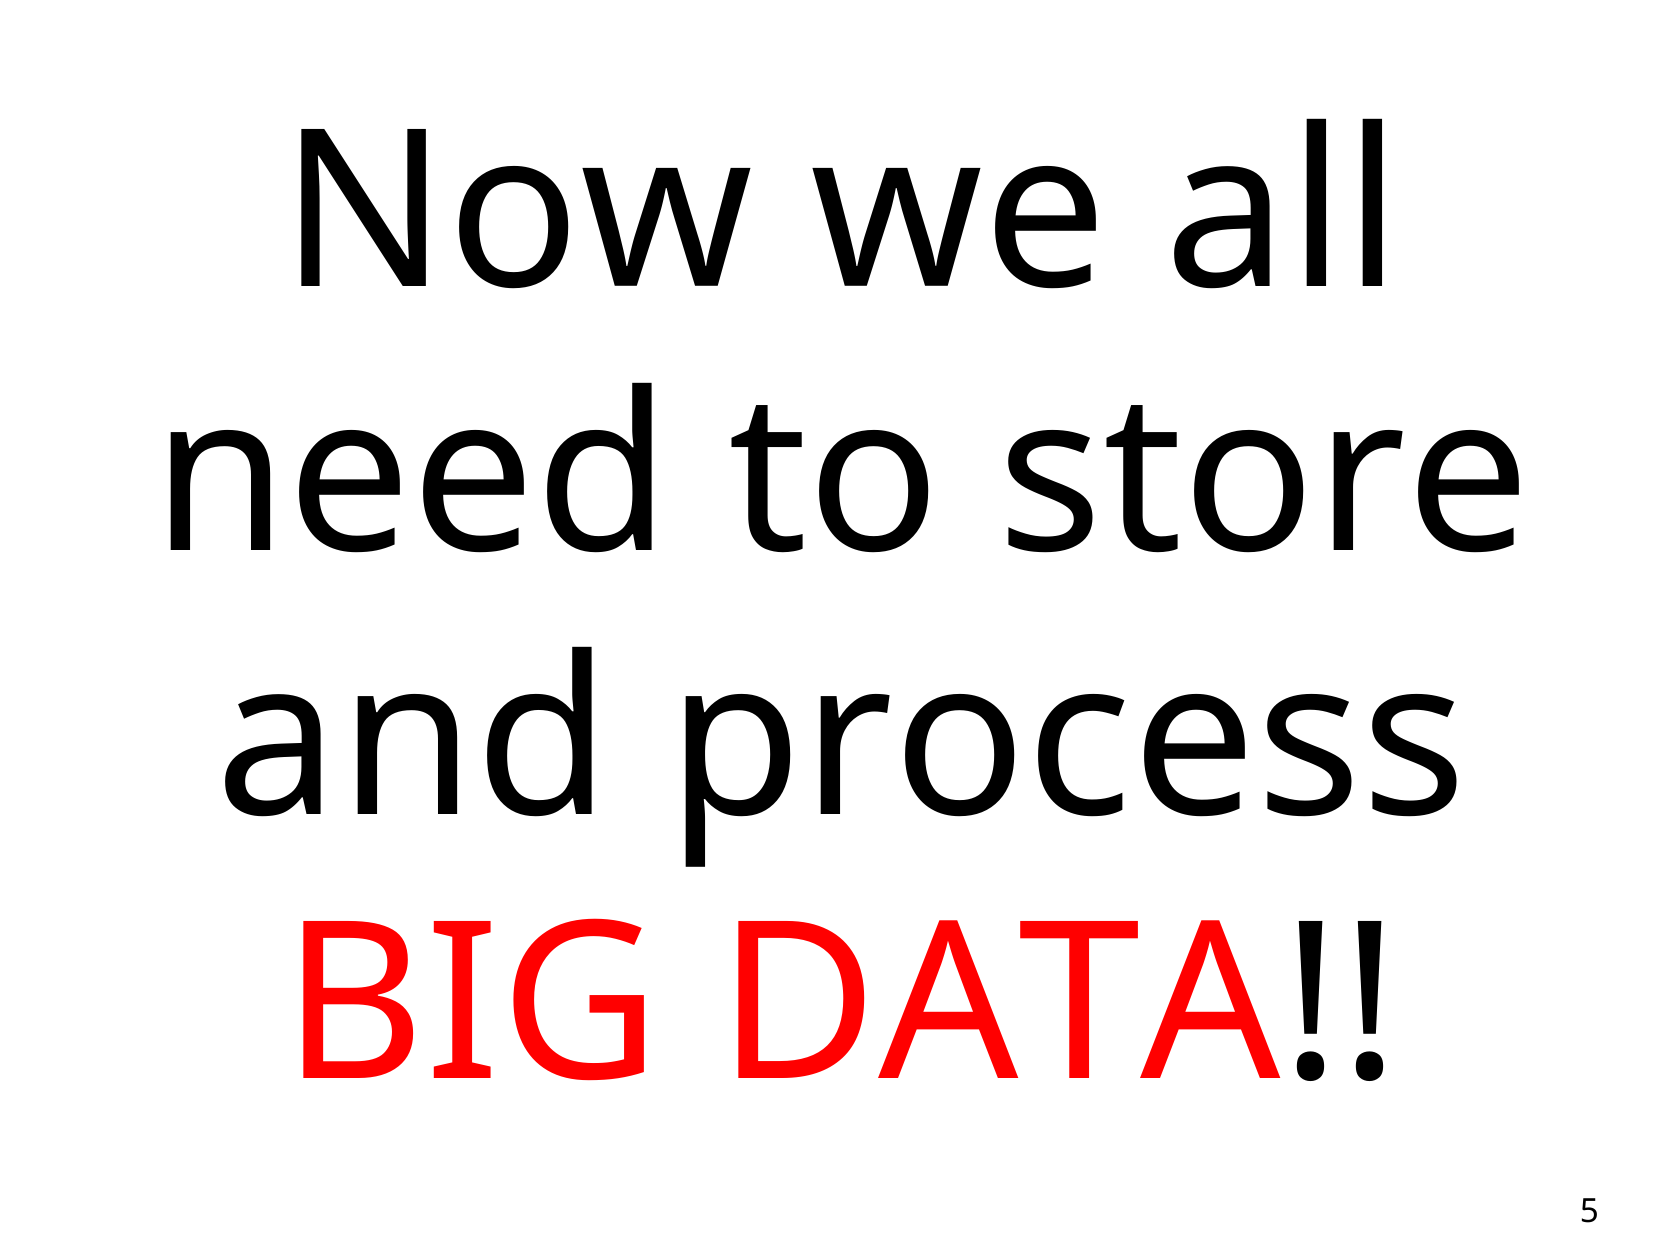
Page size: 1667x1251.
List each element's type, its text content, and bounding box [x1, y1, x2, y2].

text_box Now we all need to store and process BIG DATA!! [59, 59, 1625, 1130]
